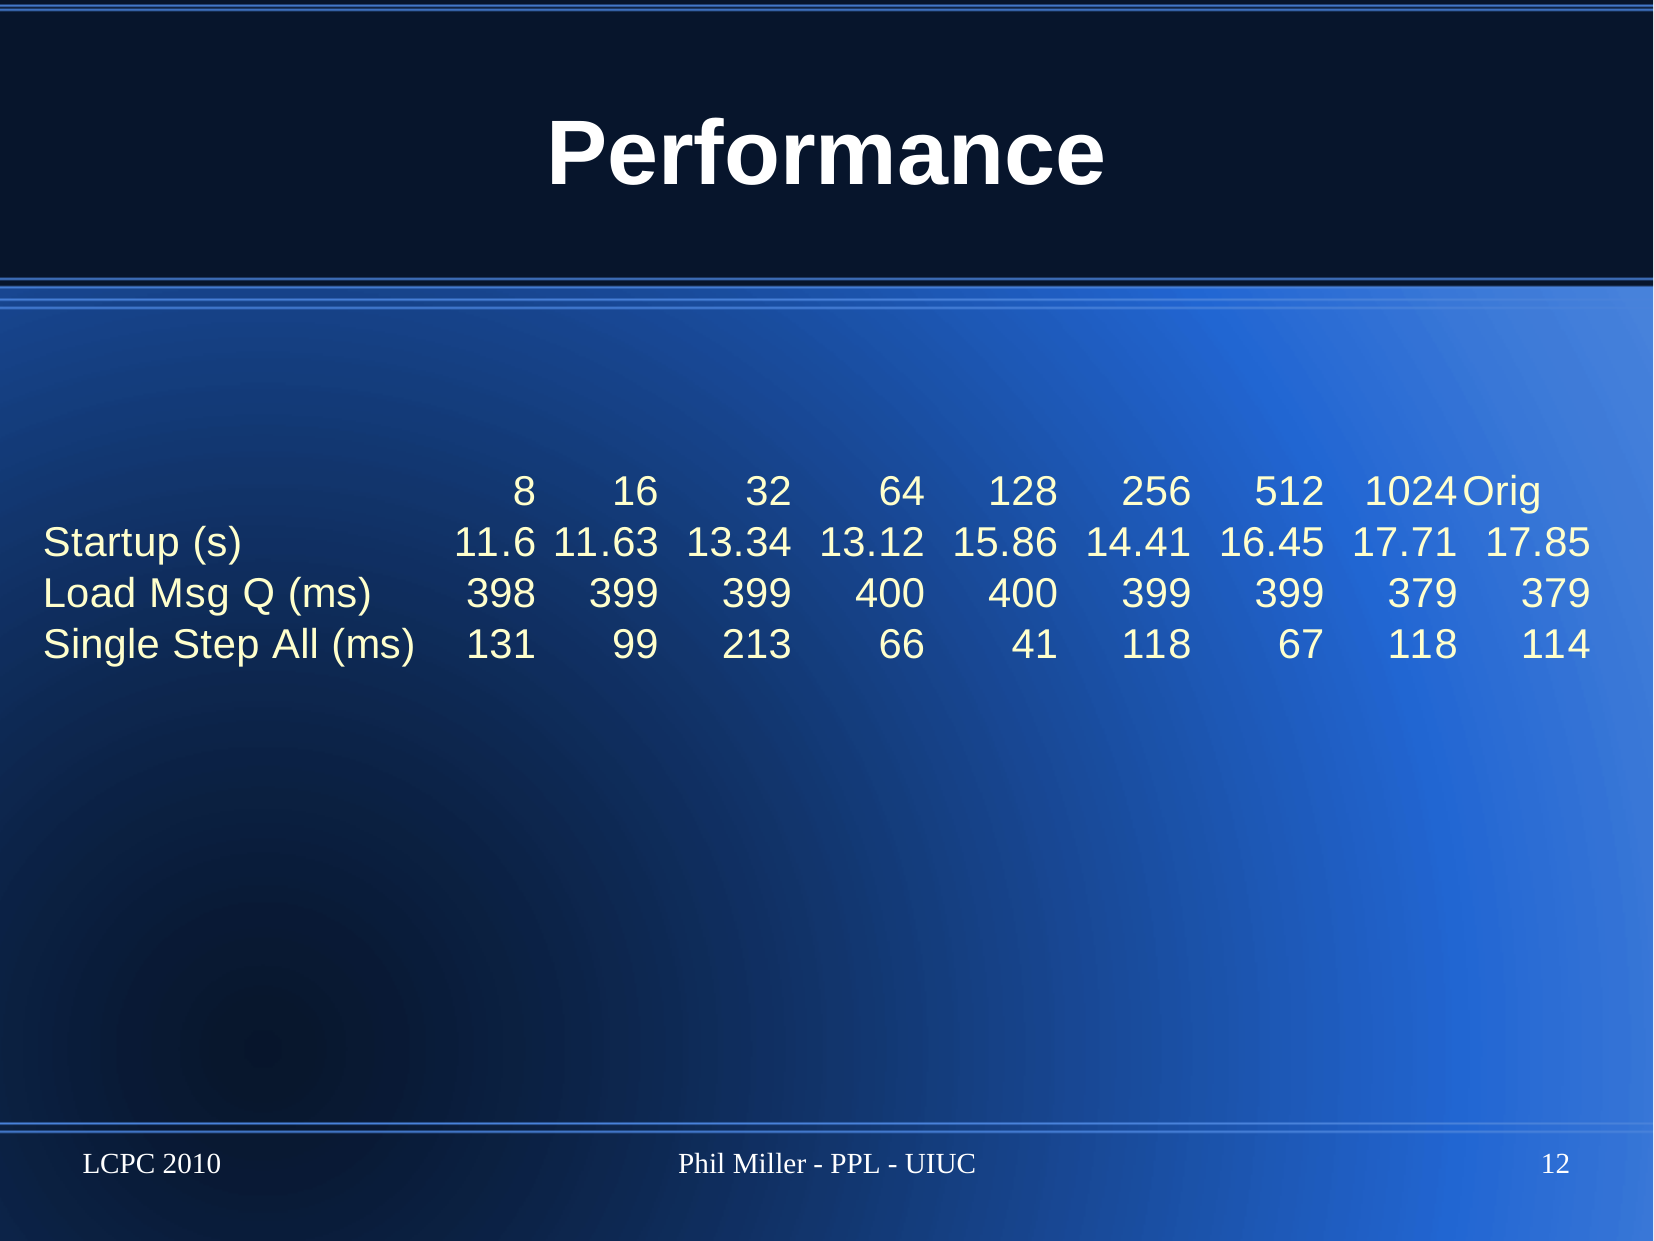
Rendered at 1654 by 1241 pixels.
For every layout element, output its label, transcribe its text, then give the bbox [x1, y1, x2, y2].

title Performance [82, 49, 1571, 257]
picture [0, 0, 1654, 1241]
chart [40, 466, 1596, 673]
